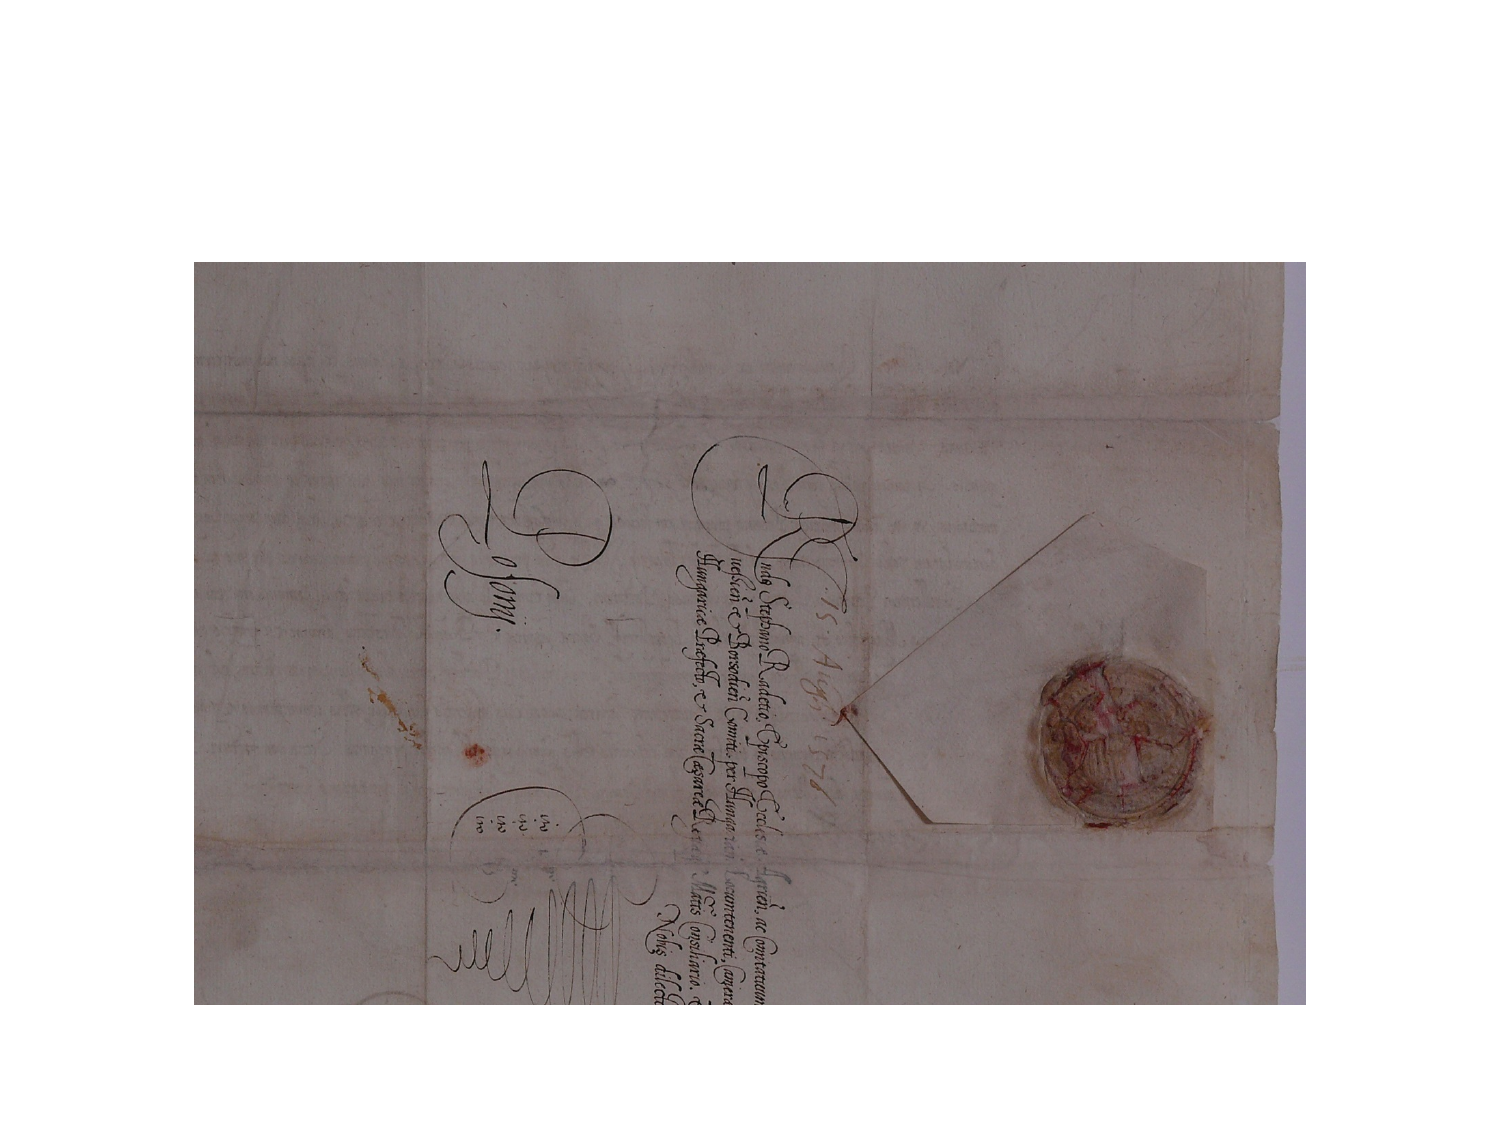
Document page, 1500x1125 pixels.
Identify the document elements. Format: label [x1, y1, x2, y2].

picture [194, 262, 1306, 1005]
